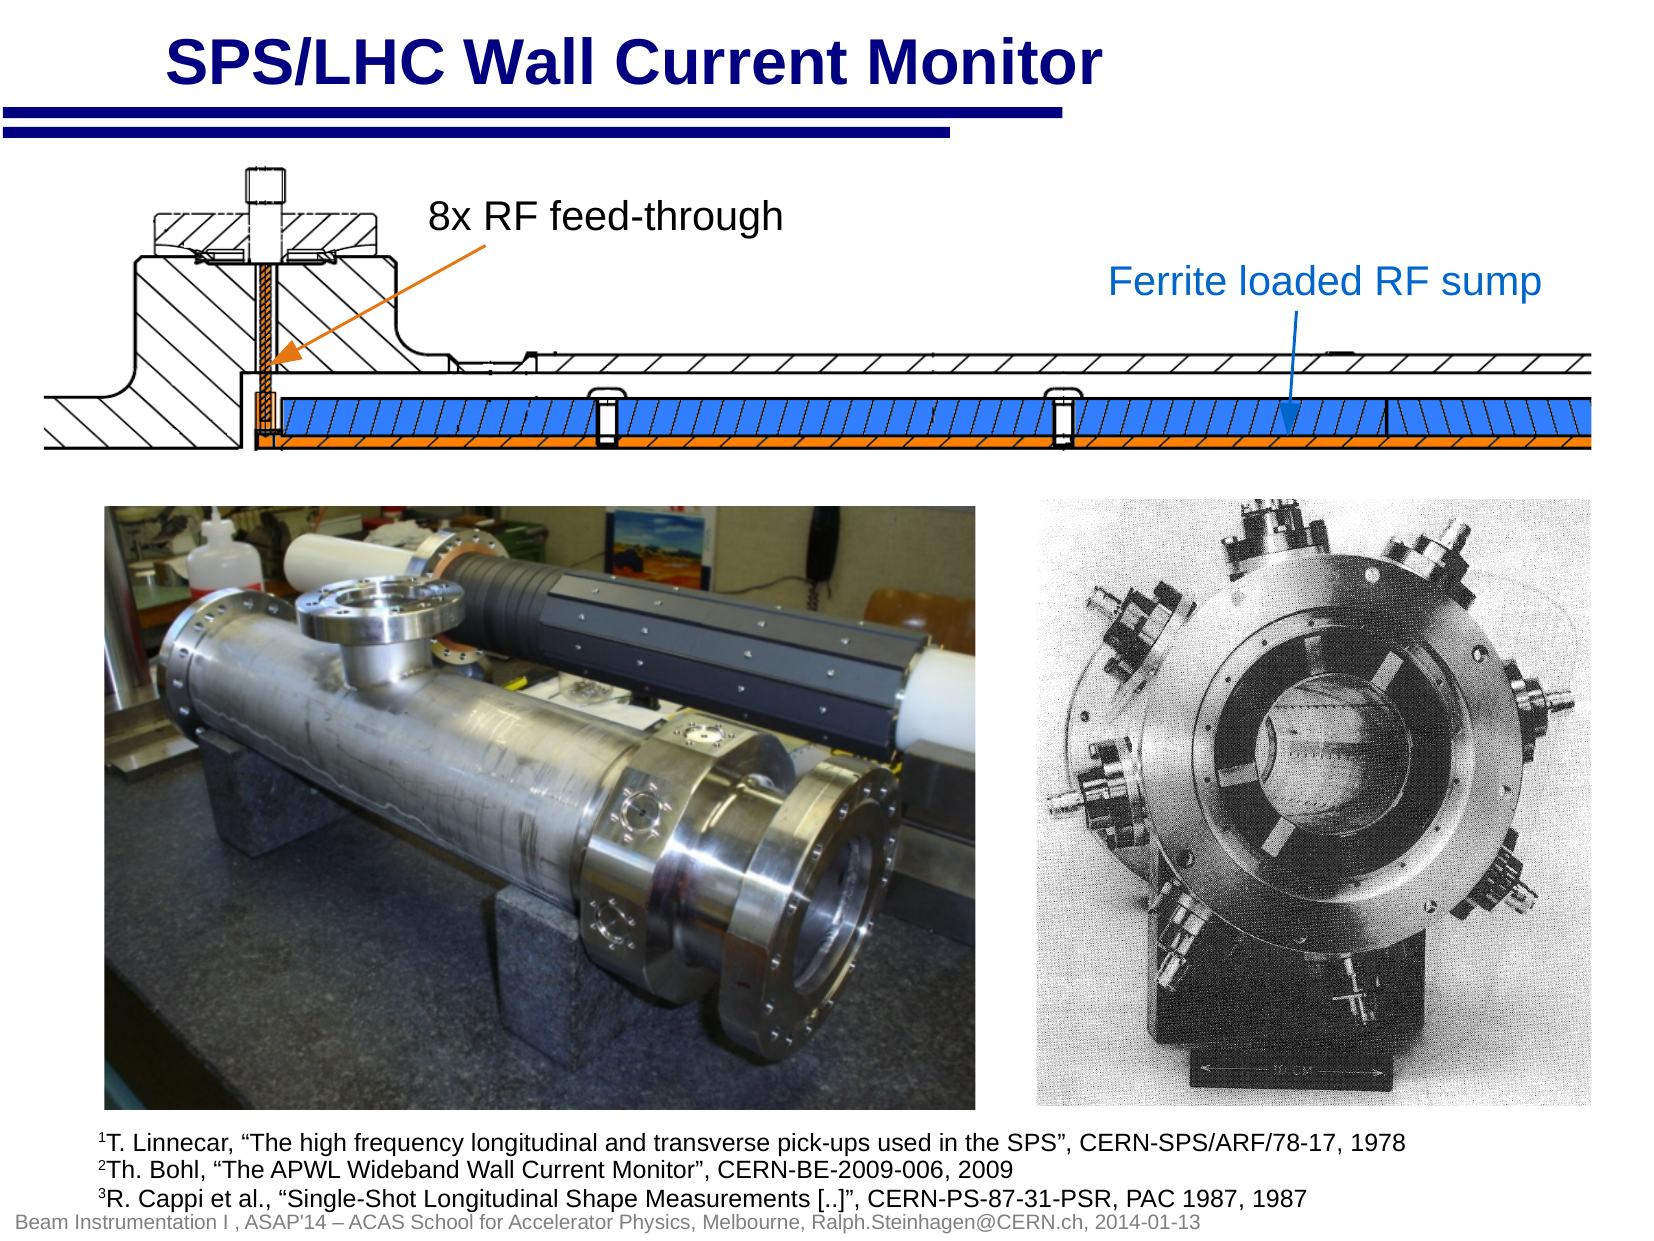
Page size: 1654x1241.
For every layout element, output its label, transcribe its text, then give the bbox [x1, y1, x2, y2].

text_box 8x RF feed-through [413, 185, 802, 295]
text_box 1T. Linnecar, “The high frequency longitudinal and transverse pick-ups used in the SPS”, CERN-SPS/ARF/78-17, 1978 2Th. Bohl, “The APWL Wideband Wall Current Monitor”, CERN-BE-2009-006, 2009 3R. Cappi et al., “Single-Shot Longitudinal Shape Measurements [..]”, CERN-PS-87-31-PSR, PAC 1987, 1987 [83, 1120, 1561, 1230]
picture [43, 155, 1592, 1106]
title SPS/LHC Wall Current Monitor [165, 0, 1455, 124]
text_box Ferrite loaded RF sump [1093, 250, 1560, 314]
picture [104, 506, 976, 1110]
